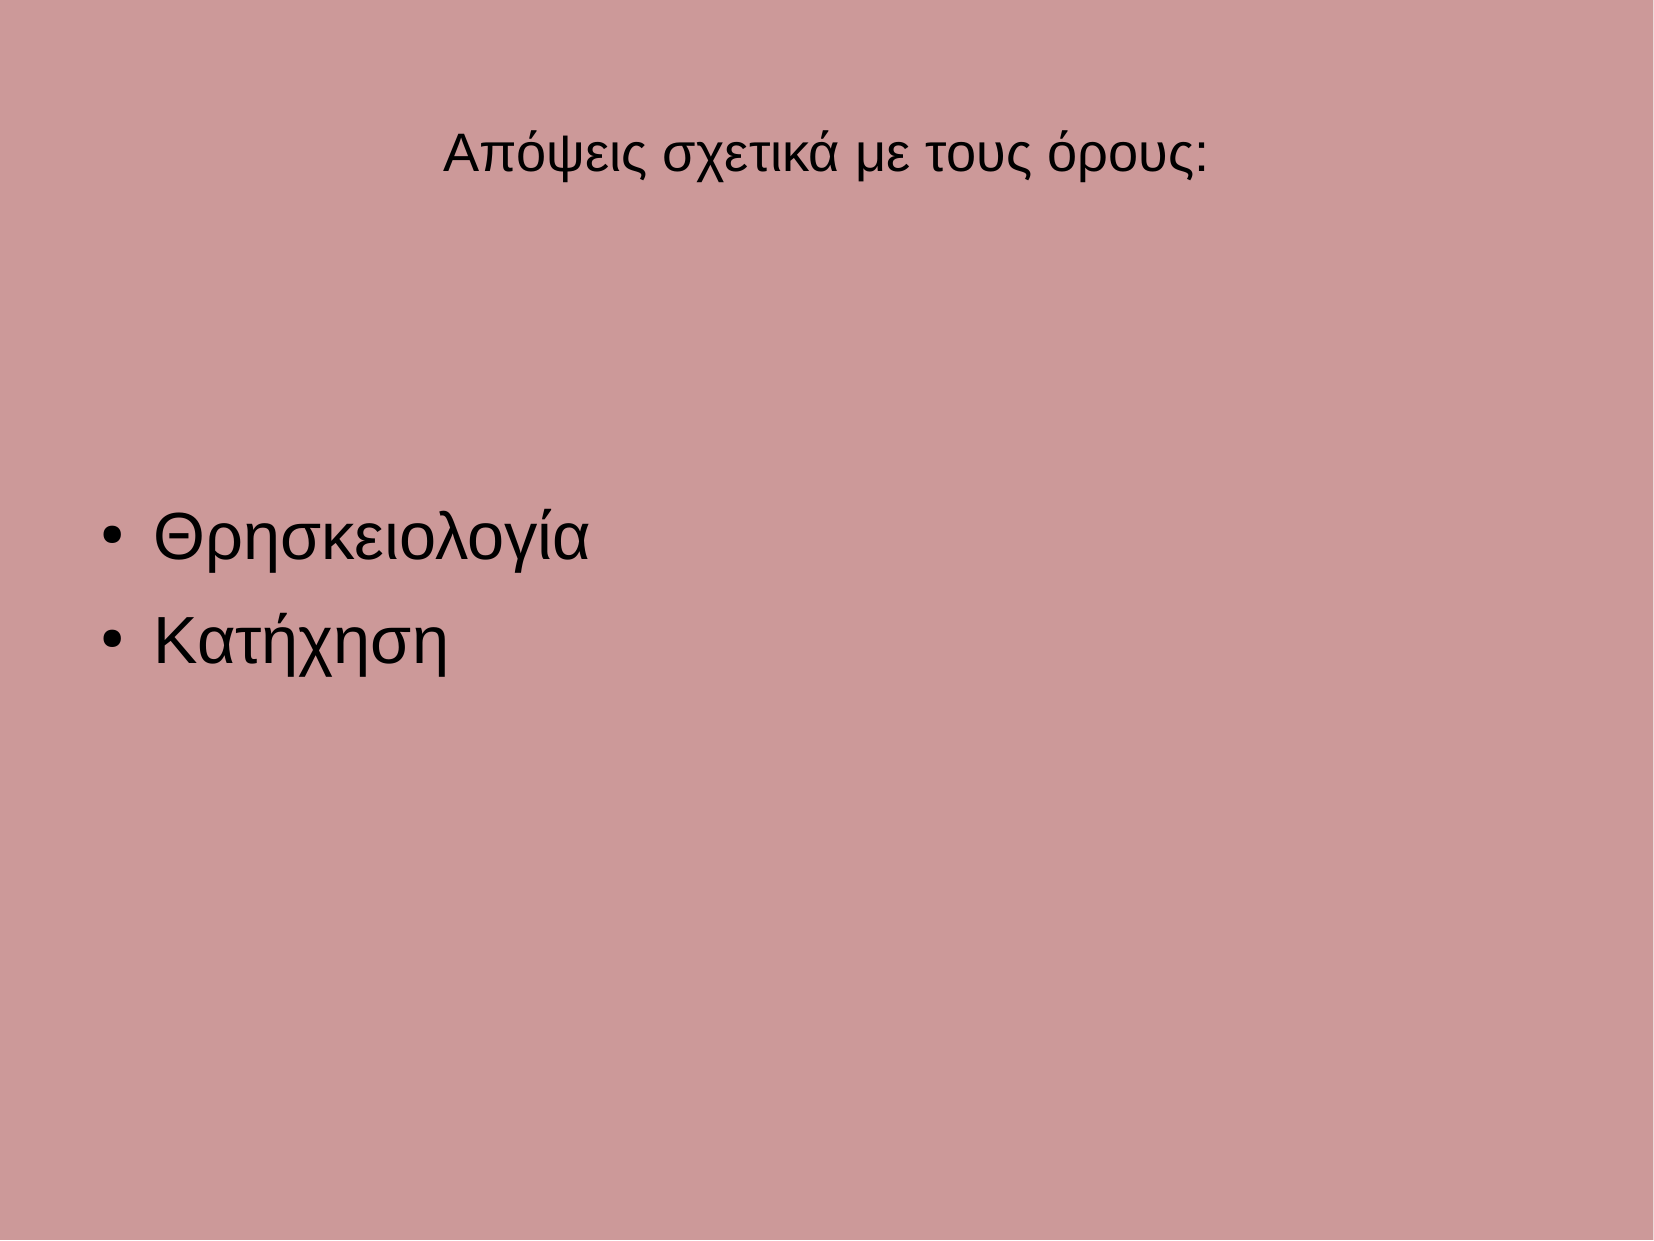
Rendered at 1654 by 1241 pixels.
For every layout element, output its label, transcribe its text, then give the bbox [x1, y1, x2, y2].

title Απόψεις σχετικά με τους όρους: [82, 49, 1571, 257]
list Θρησκειολογία Κατήχηση [82, 290, 1571, 1109]
